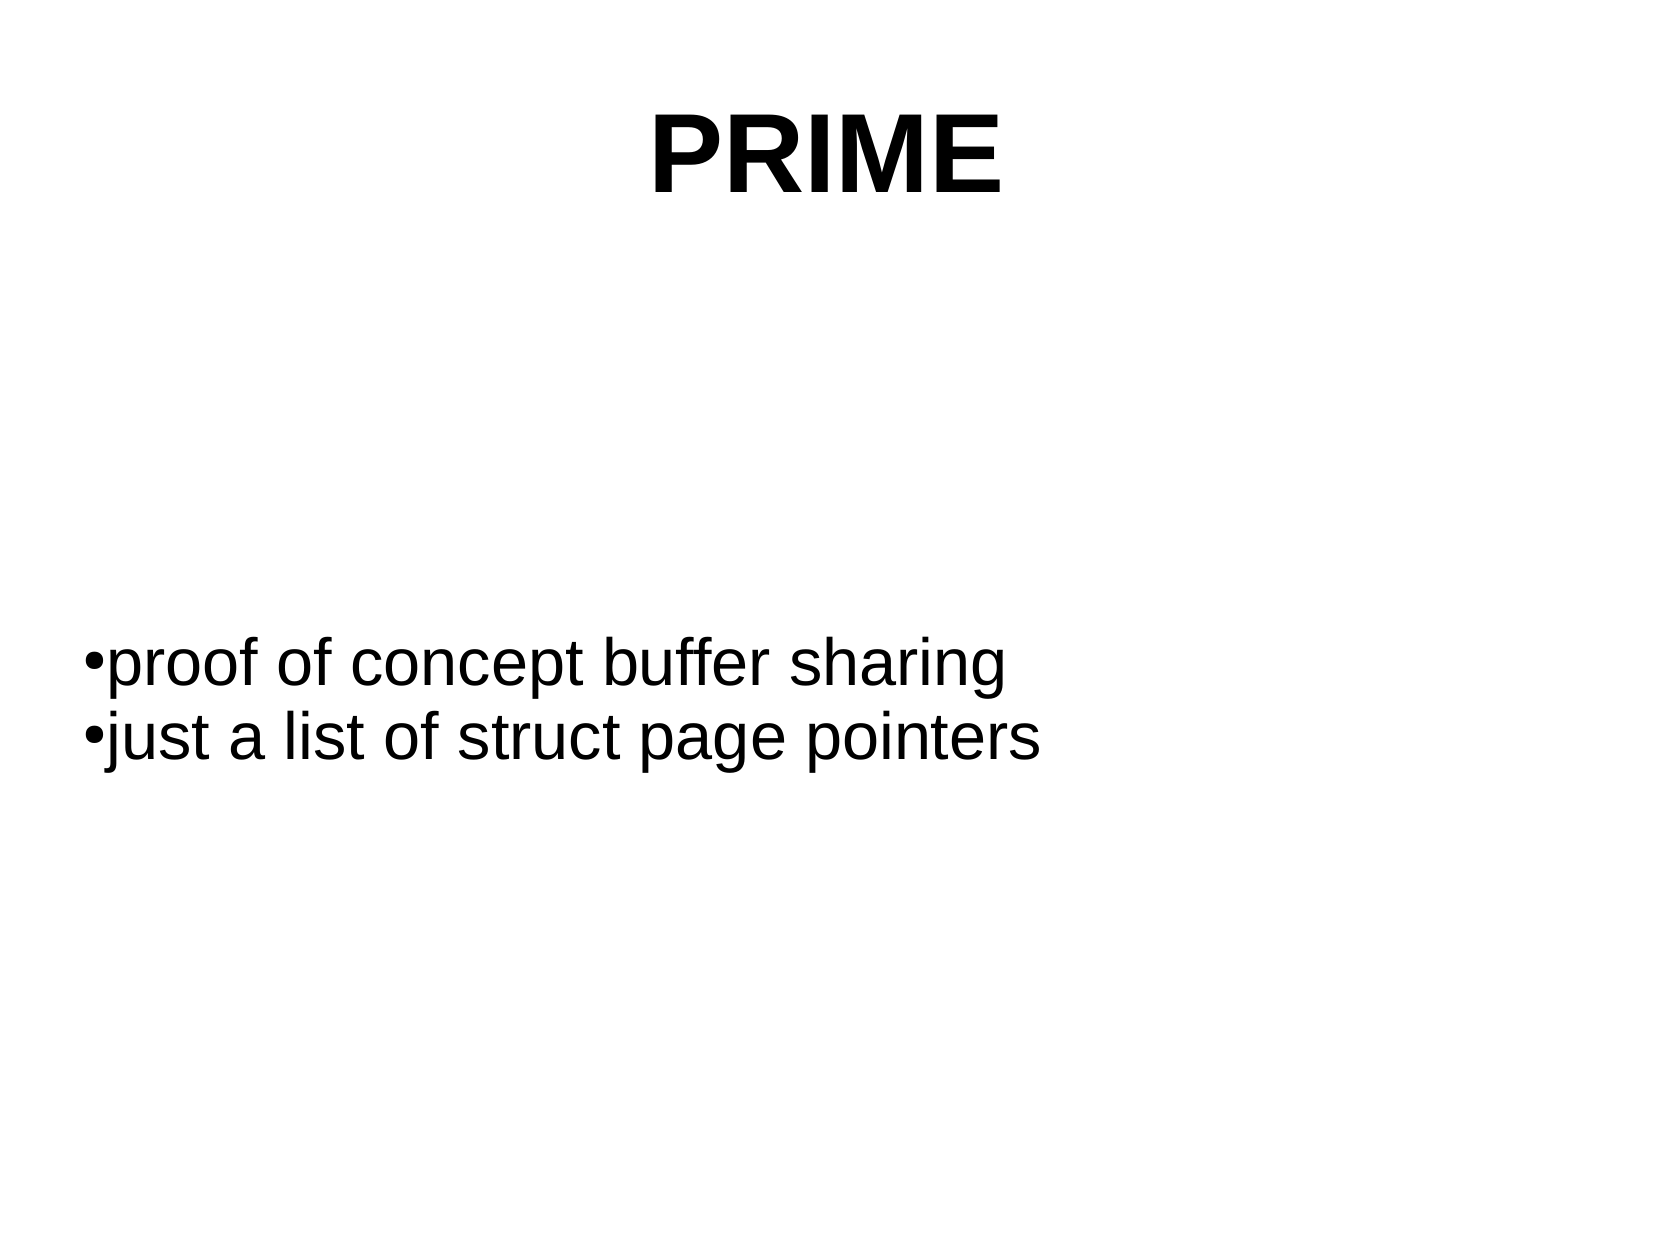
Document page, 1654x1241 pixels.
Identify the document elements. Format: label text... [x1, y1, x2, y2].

title PRIME [82, 49, 1571, 257]
subtitle proof of concept buffer sharing just a list of struct page pointers [82, 290, 1571, 1109]
